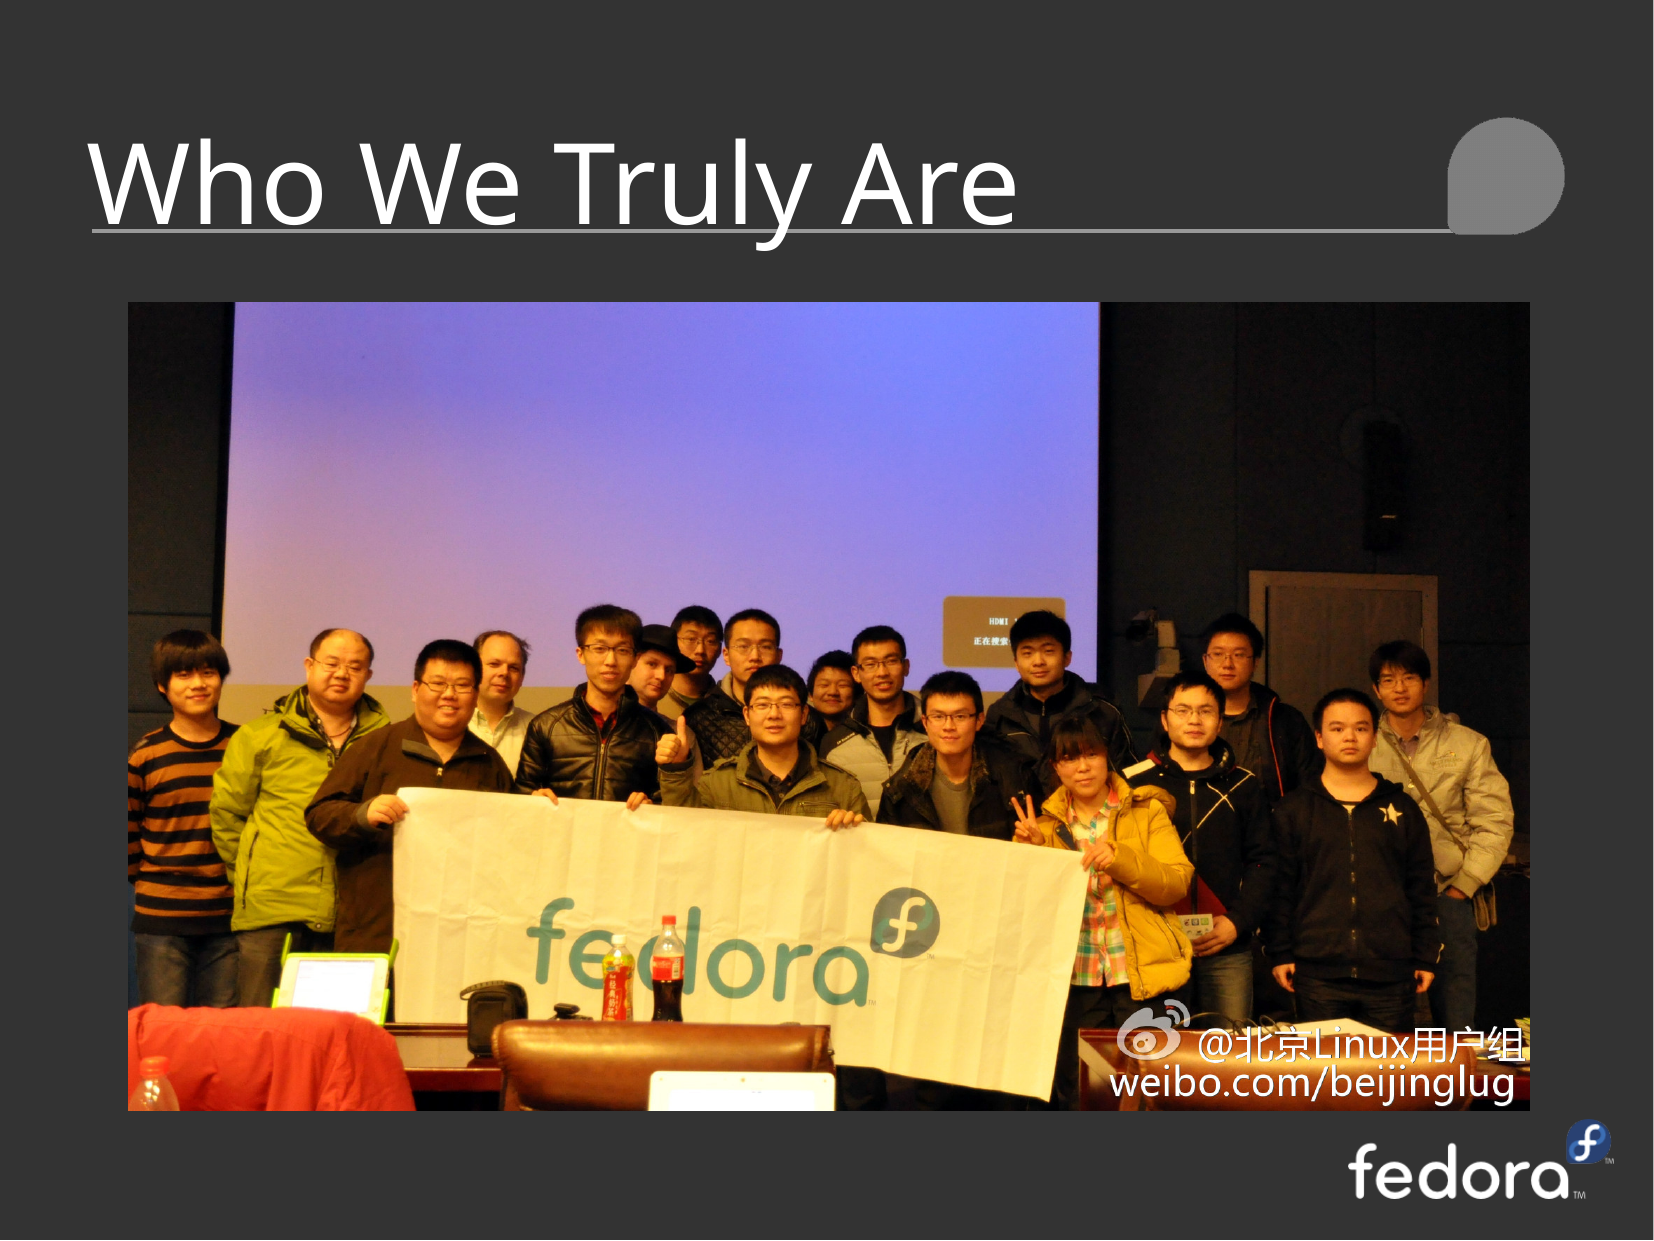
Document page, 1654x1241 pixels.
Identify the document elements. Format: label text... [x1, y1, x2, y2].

title Who We Truly Are [86, 112, 1575, 249]
picture [1348, 1119, 1614, 1199]
picture [128, 302, 1530, 1111]
